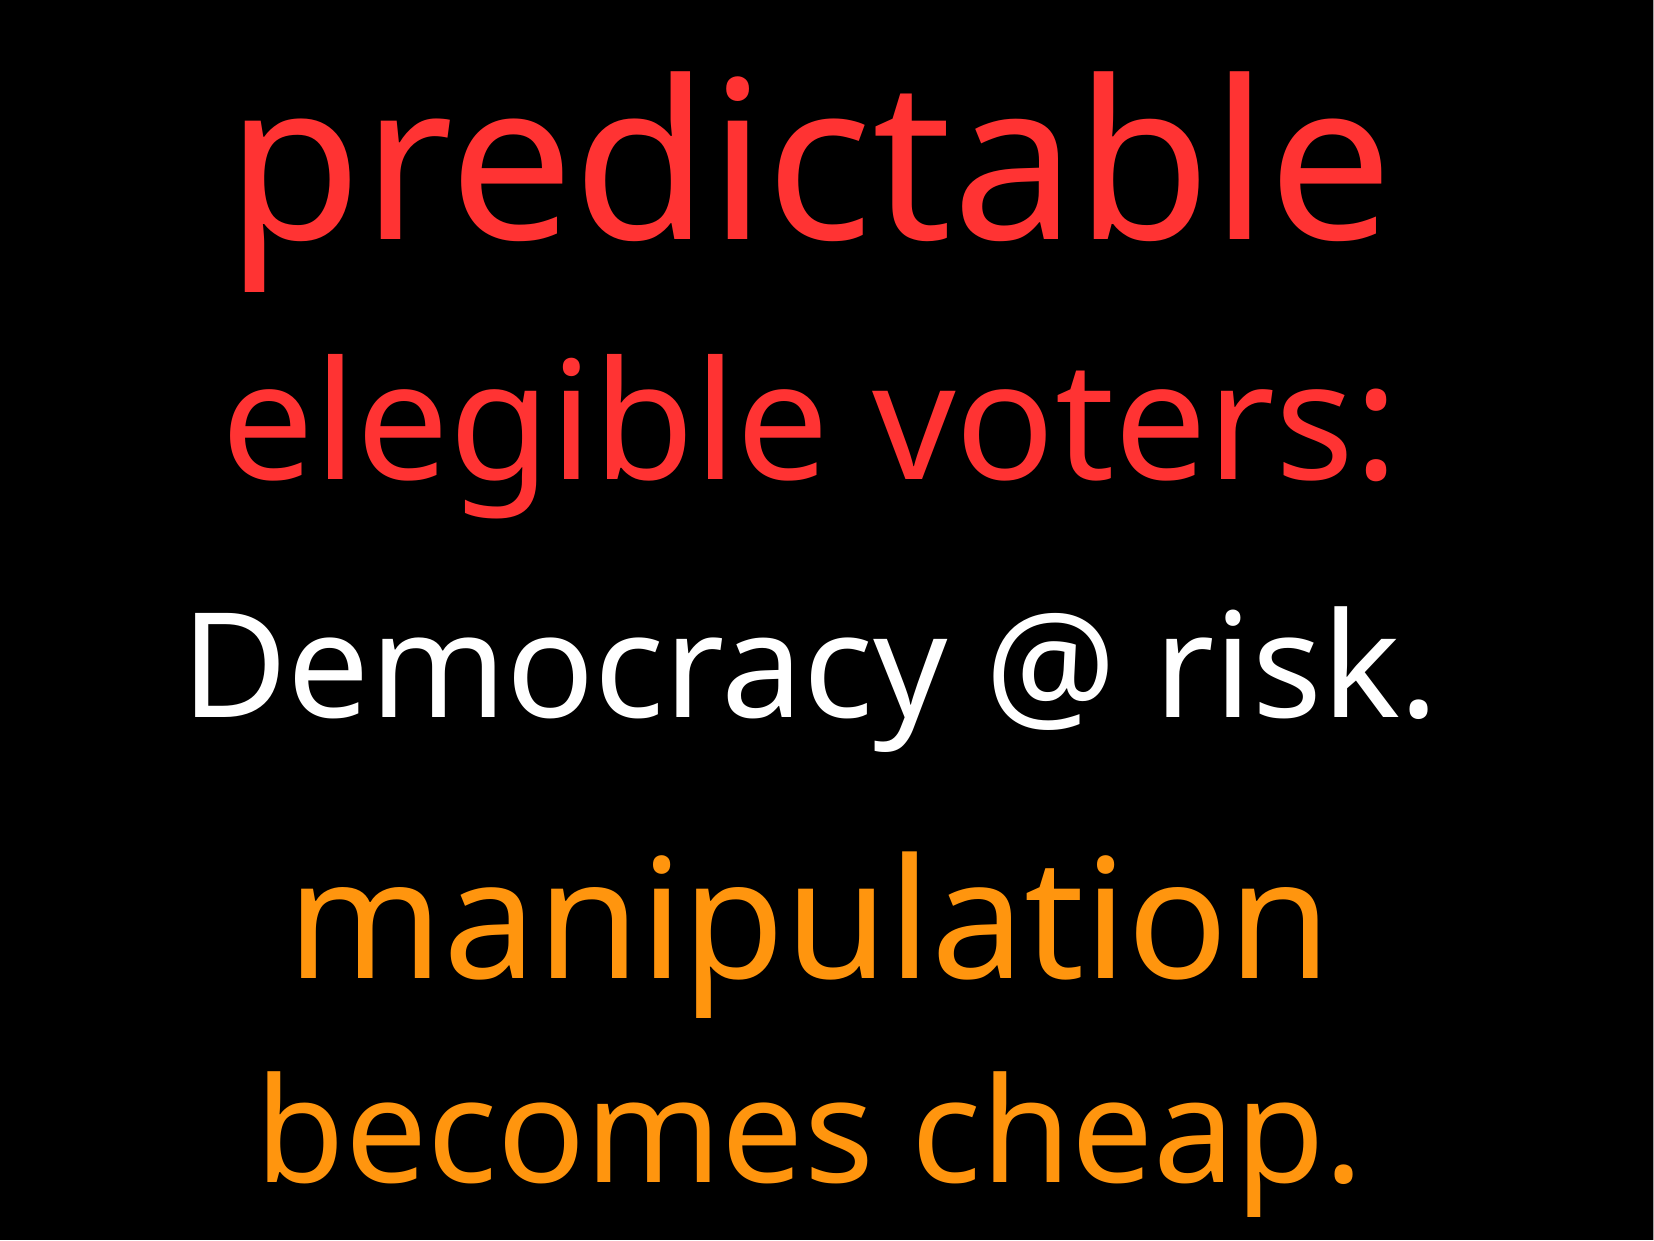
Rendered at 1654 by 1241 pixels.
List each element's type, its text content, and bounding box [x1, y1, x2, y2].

subtitle predictable elegible voters: Democracy @ risk. manipulation becomes cheap. [82, 164, 1538, 1065]
